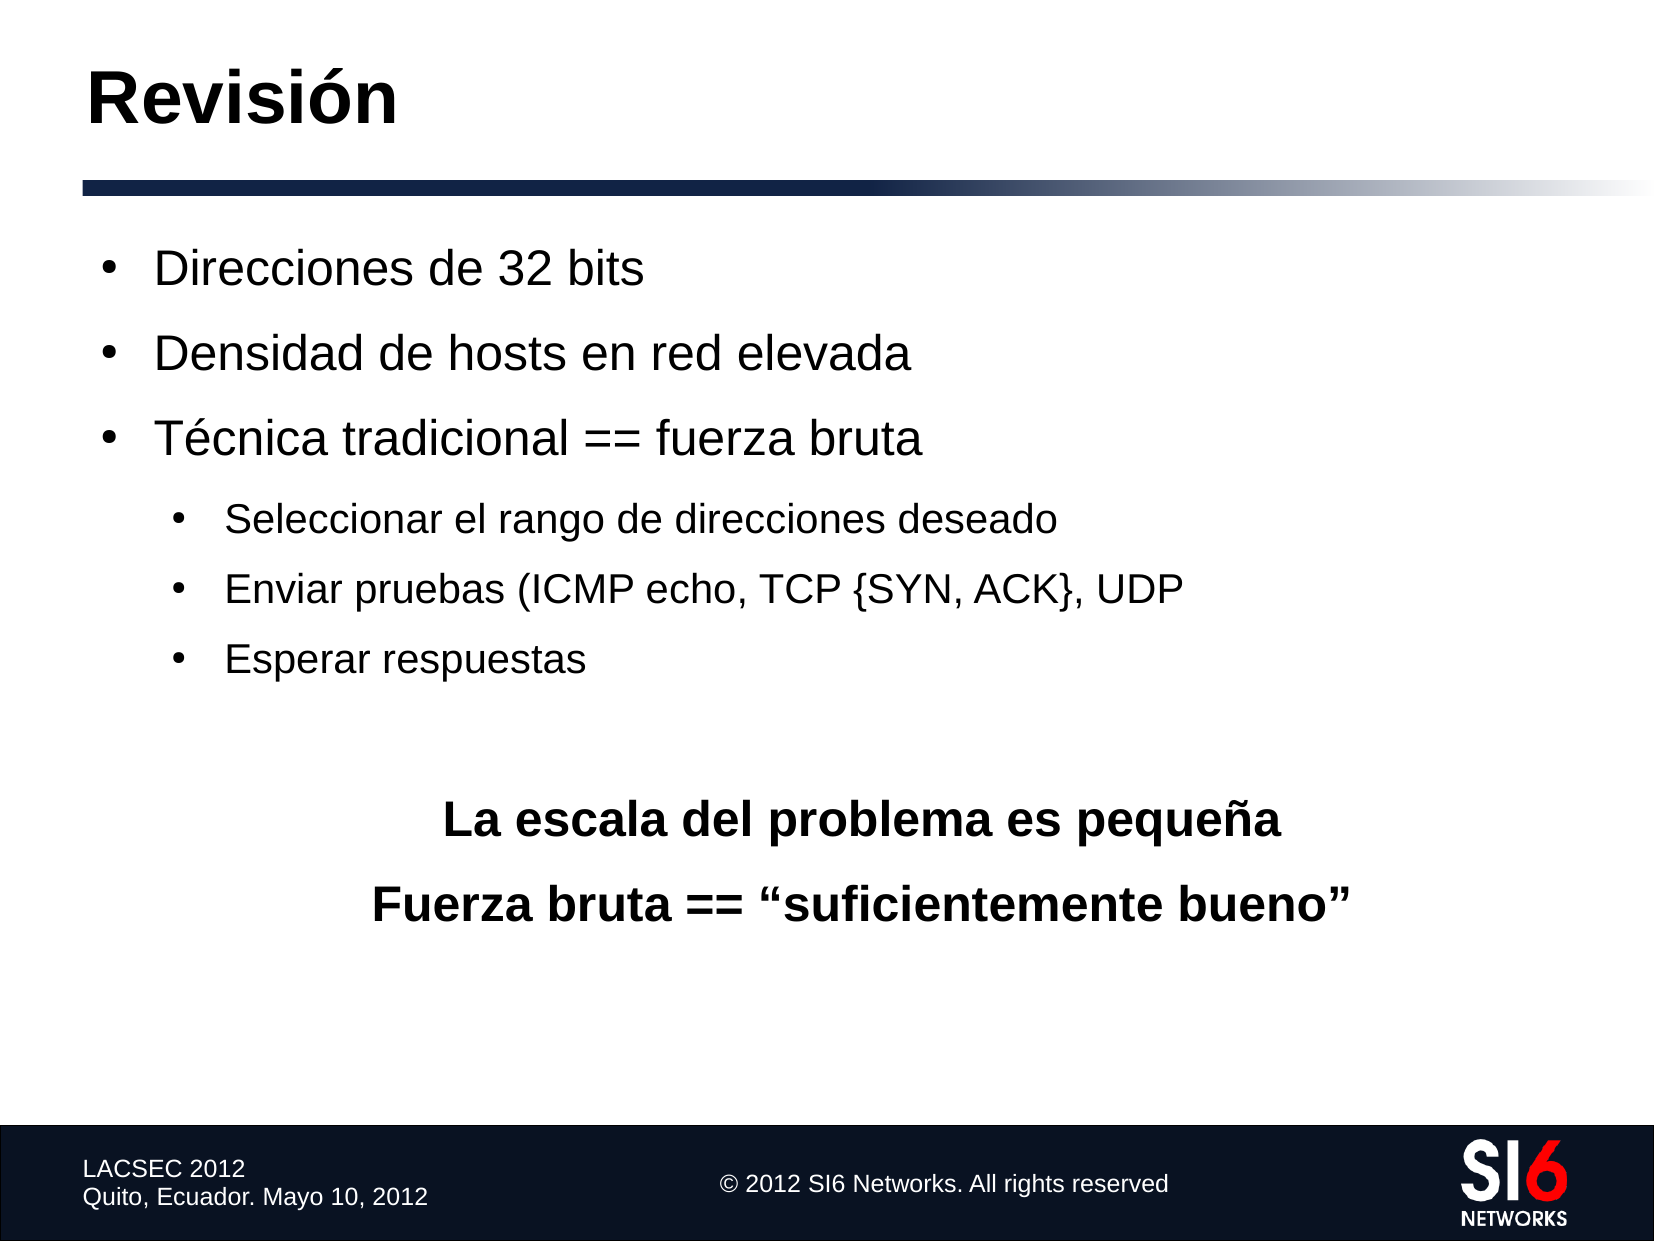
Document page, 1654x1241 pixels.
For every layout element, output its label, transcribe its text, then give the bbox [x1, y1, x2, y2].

picture [1461, 1139, 1567, 1226]
title Revisión [86, 30, 1576, 166]
list Direcciones de 32 bits Densidad de hosts en red elevada Técnica tradicional == fuerza bruta Seleccionar el rango de direcciones deseado Enviar pruebas (ICMP echo, TCP {SYN, ACK}, UDP Esperar respuestas La escala del problema es pequeña Fuerza bruta == “suficientemente bueno” [82, 240, 1571, 1059]
